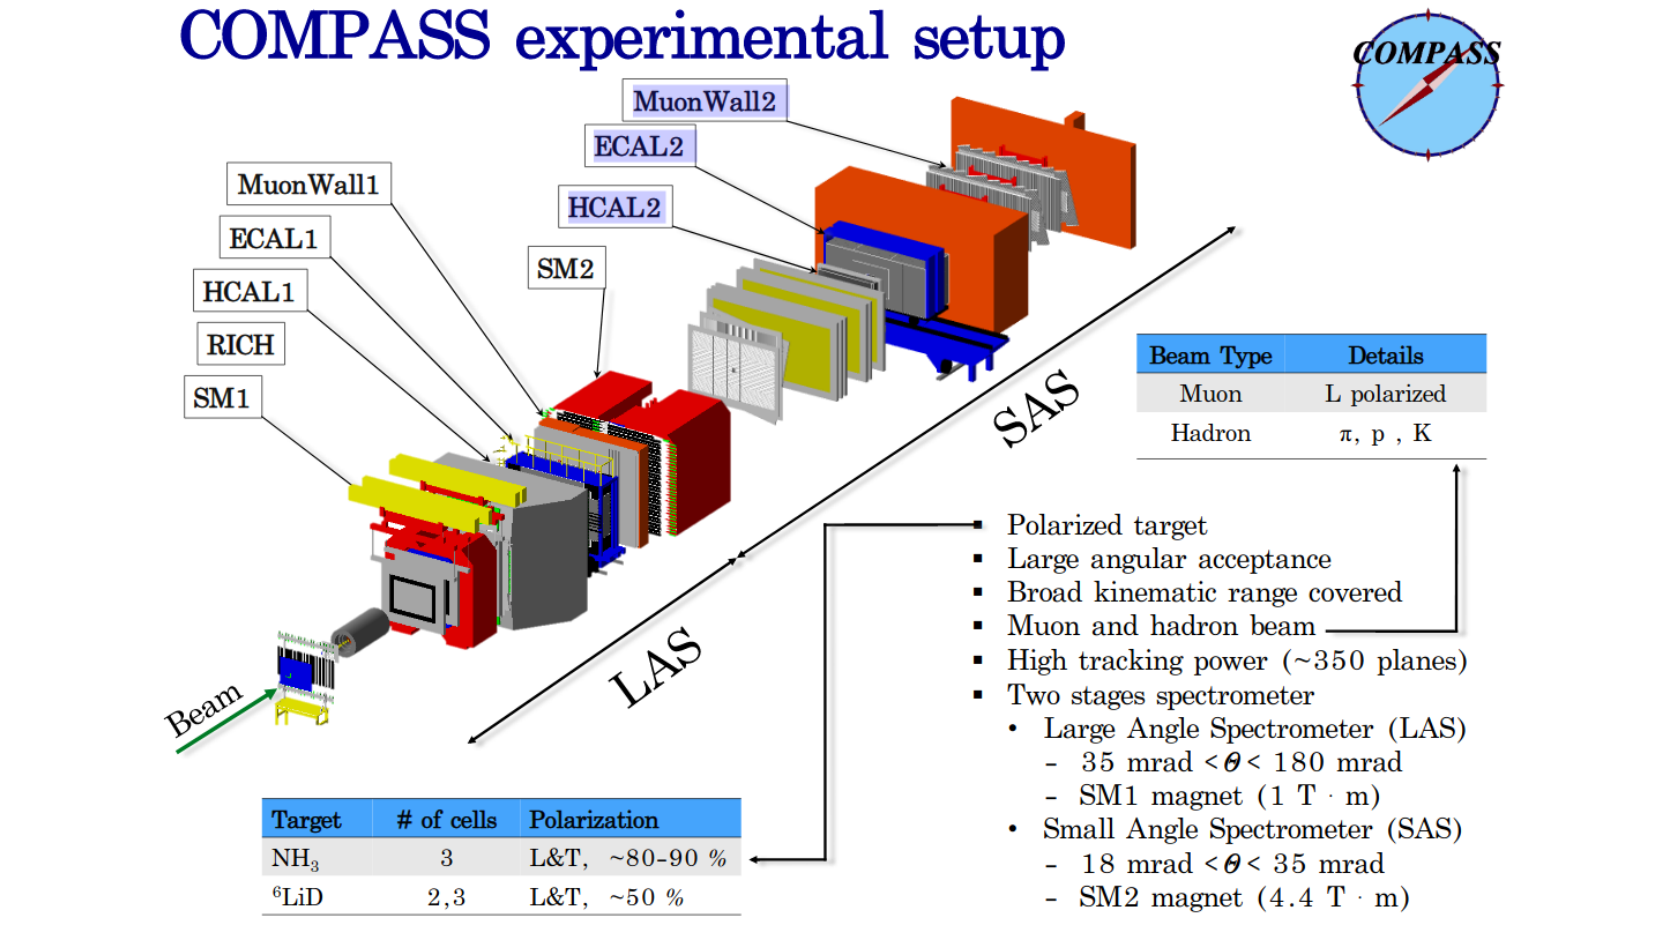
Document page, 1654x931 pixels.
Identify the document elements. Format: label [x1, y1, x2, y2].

picture [148, 1, 1513, 931]
